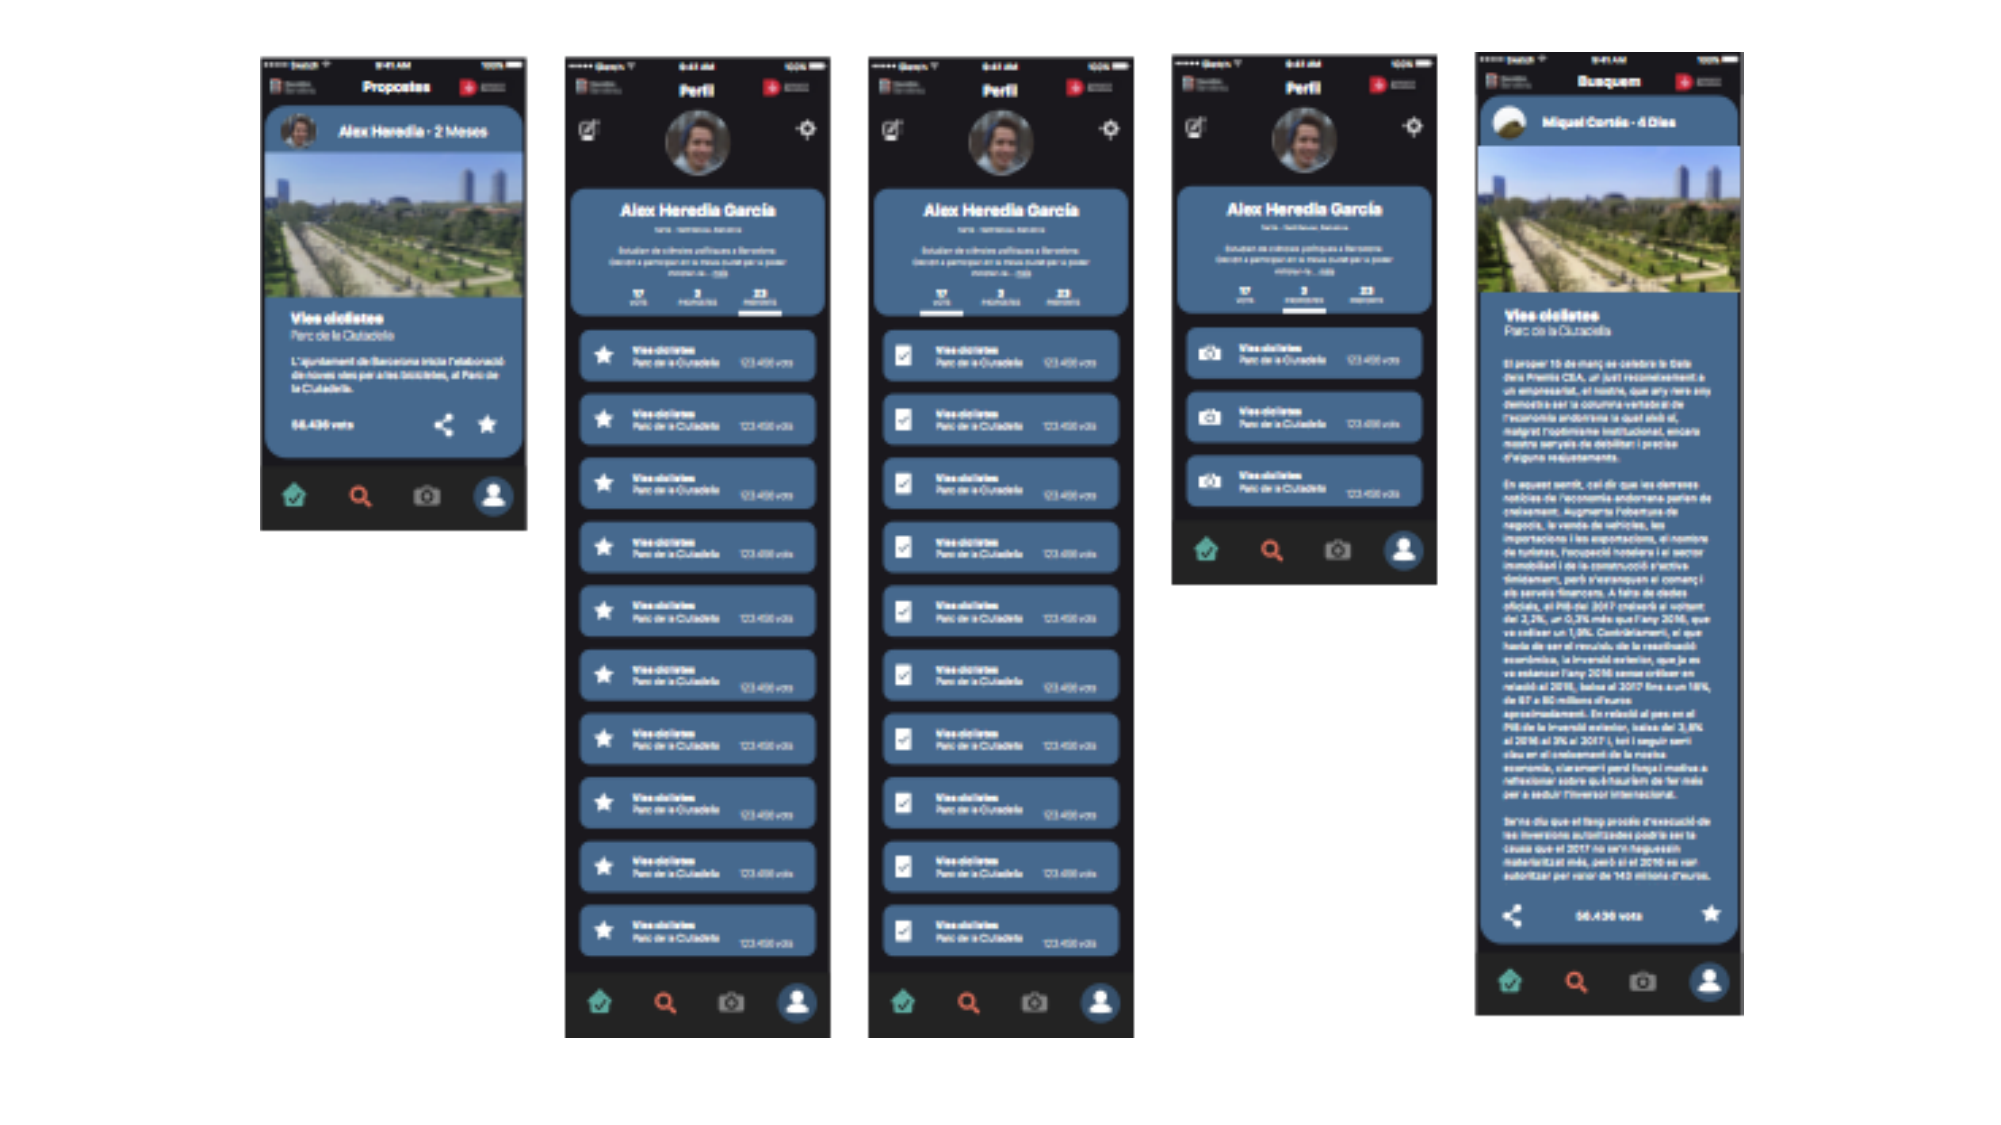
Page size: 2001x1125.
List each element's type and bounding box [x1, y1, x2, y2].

picture [260, 52, 1744, 1038]
